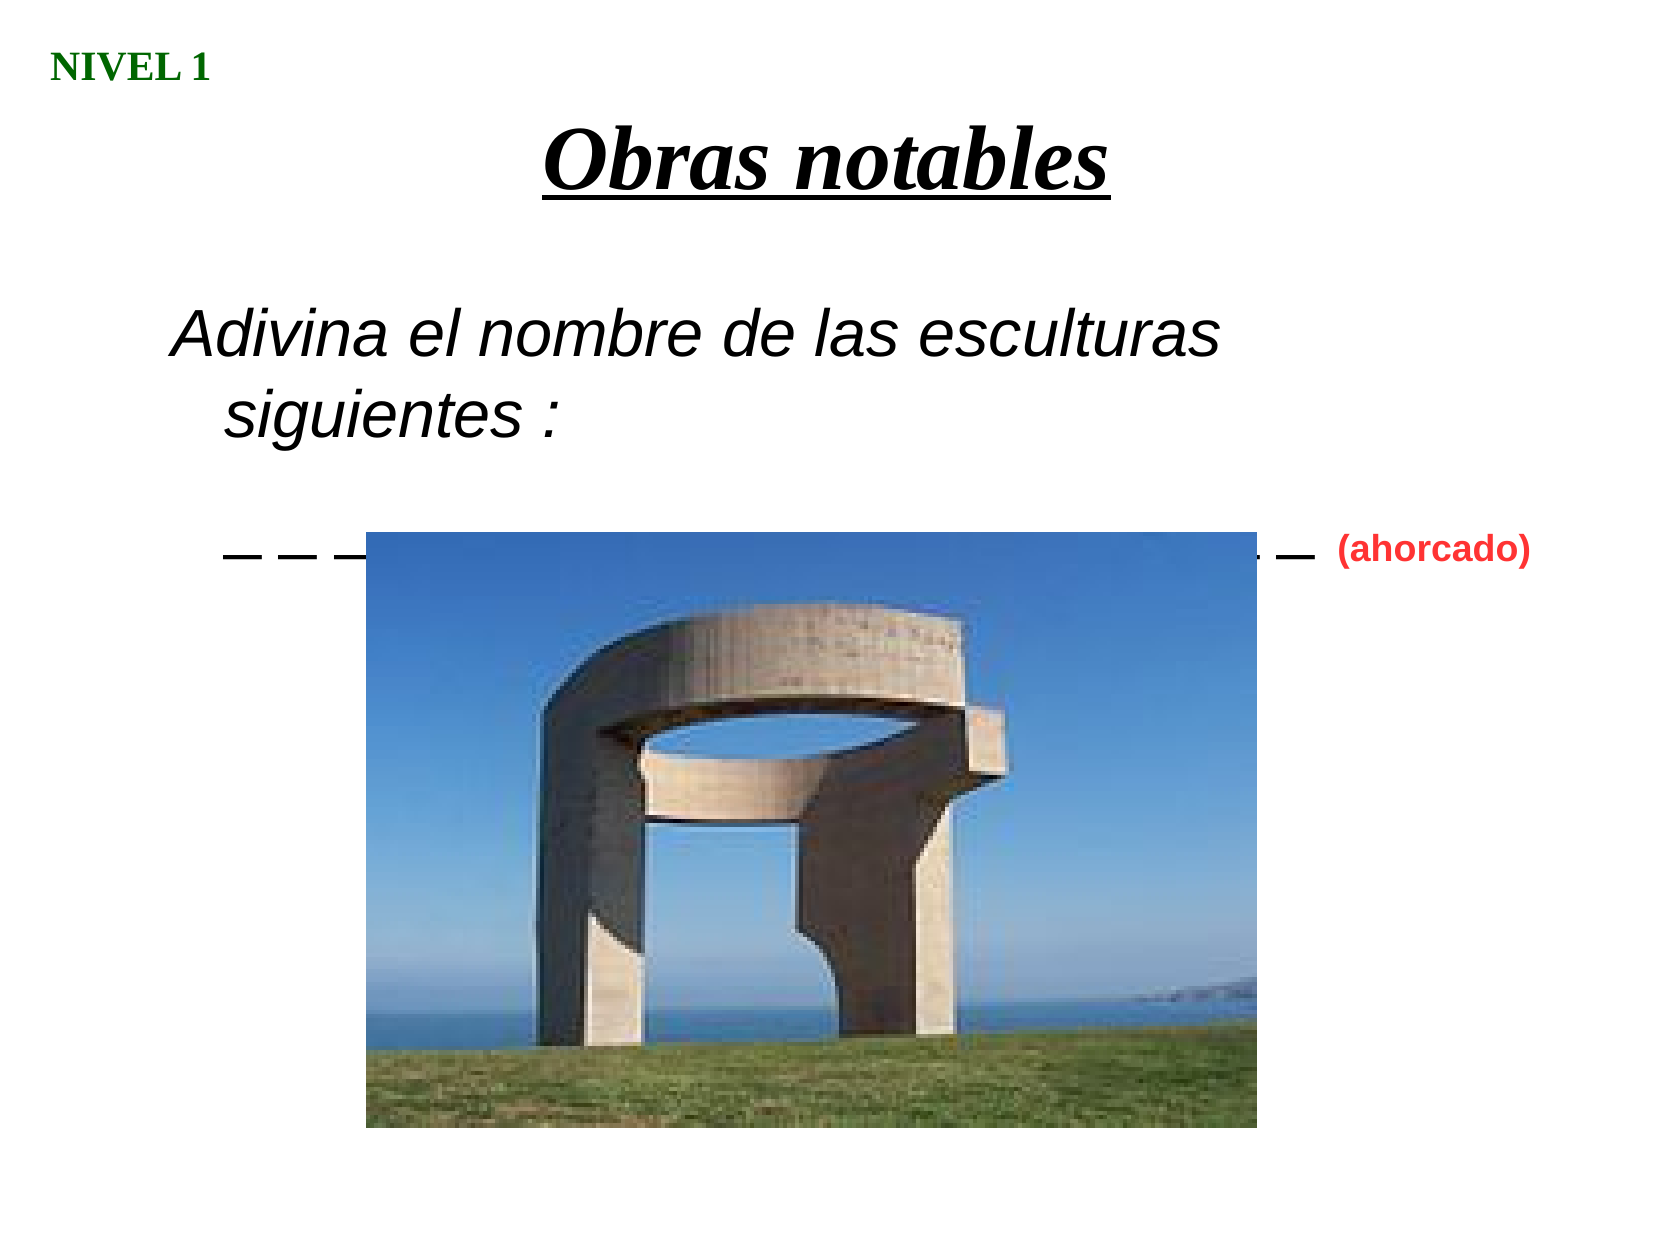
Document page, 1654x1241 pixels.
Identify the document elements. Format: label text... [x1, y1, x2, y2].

list Adivina el nombre de las esculturas siguientes : _ _ _ _ _ _ _ _ _ _ _ _ _ _ _ _ _ _ [82, 290, 1571, 1010]
text_box (ahorcado) [1322, 519, 1547, 577]
title Obras notables [82, 49, 1571, 257]
text_box NIVEL 1 [35, 35, 227, 98]
picture [366, 532, 1257, 1128]
